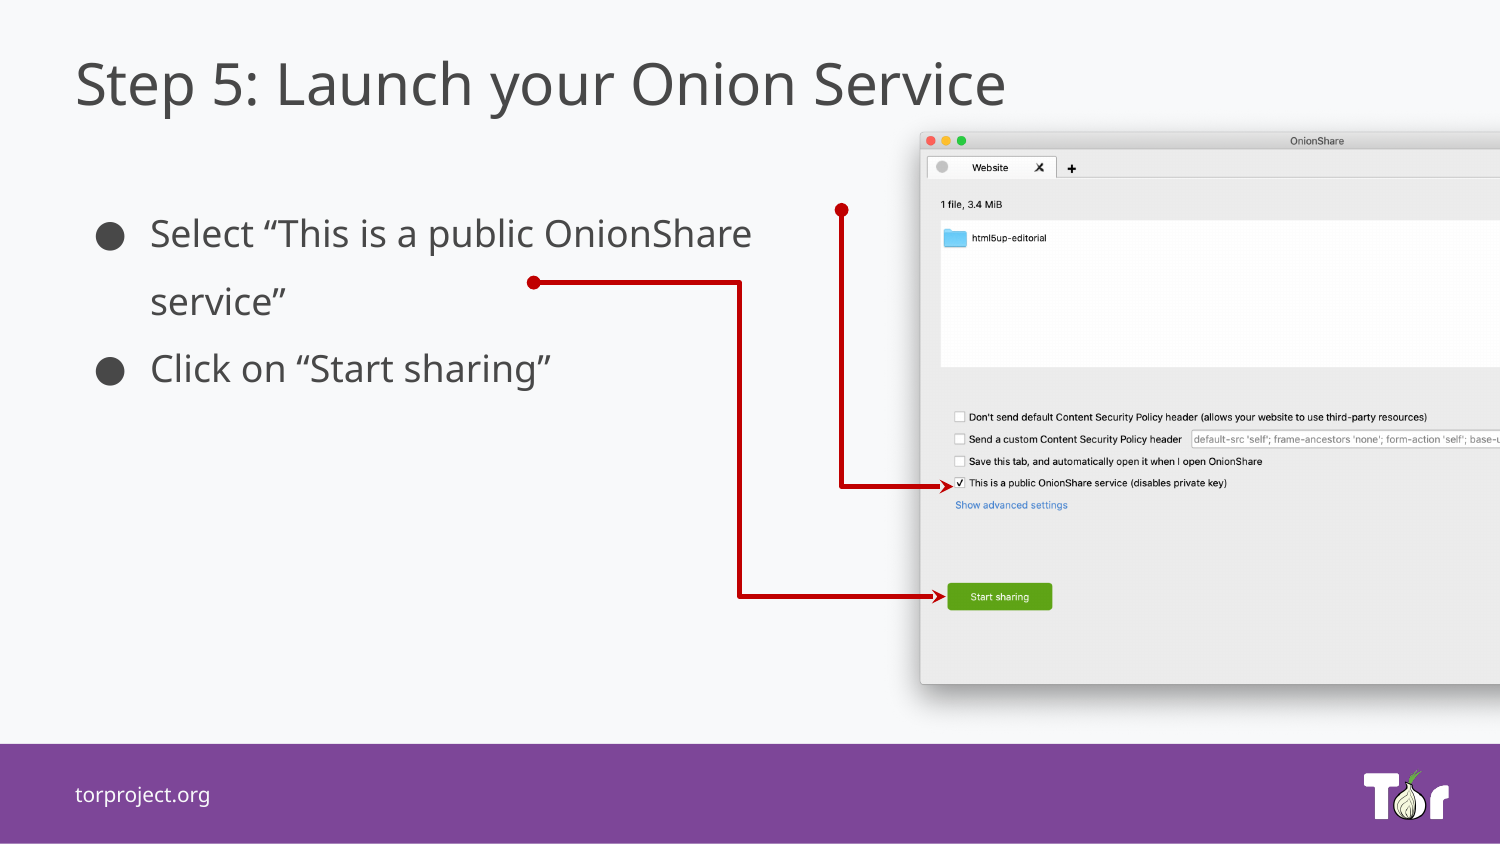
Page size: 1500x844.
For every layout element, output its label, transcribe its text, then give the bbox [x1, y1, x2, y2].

picture [1364, 768, 1449, 820]
title Step 5: Launch your Onion Service [75, 46, 1436, 141]
picture [877, 103, 1500, 741]
list Select “This is a public OnionShare service” Click on “Start sharing” [75, 187, 836, 713]
